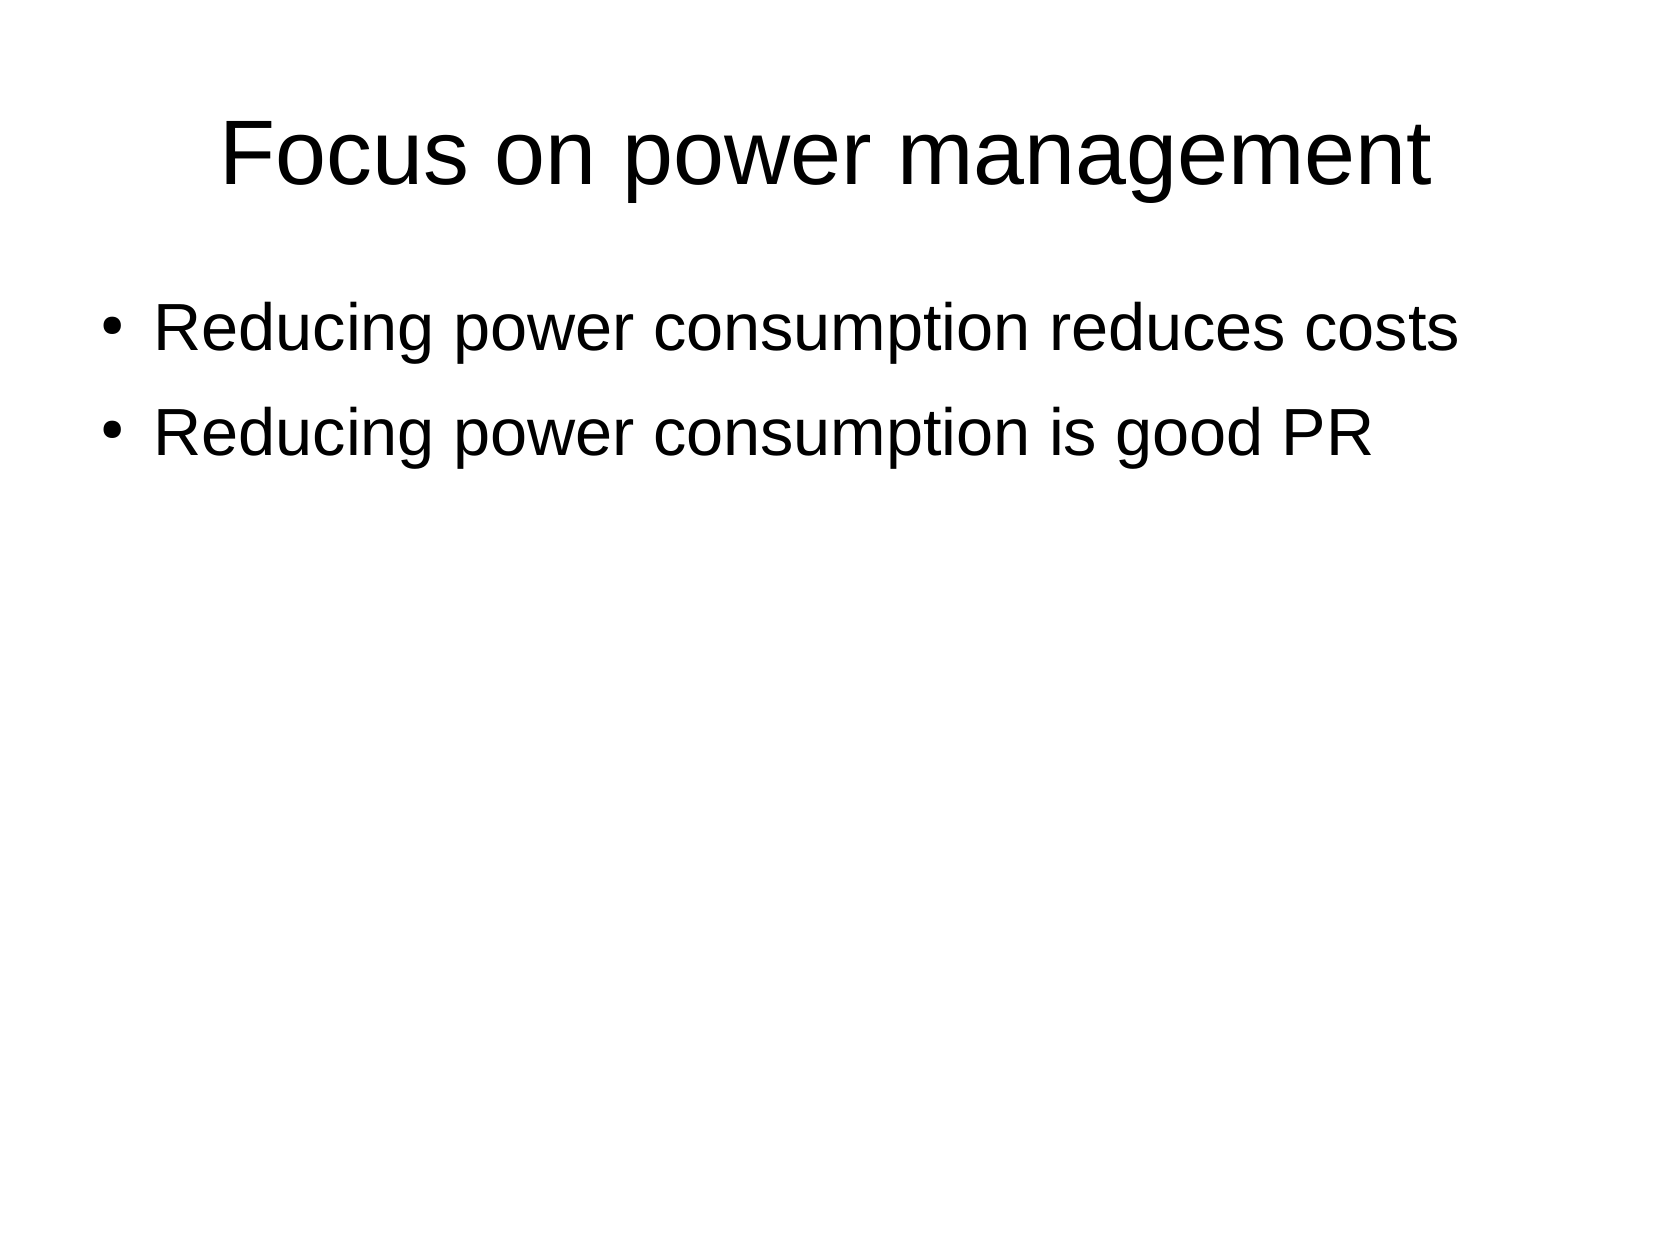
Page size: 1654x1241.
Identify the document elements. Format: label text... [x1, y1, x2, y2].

list Reducing power consumption reduces costs Reducing power consumption is good PR [82, 290, 1571, 1109]
title Focus on power management [82, 49, 1571, 257]
